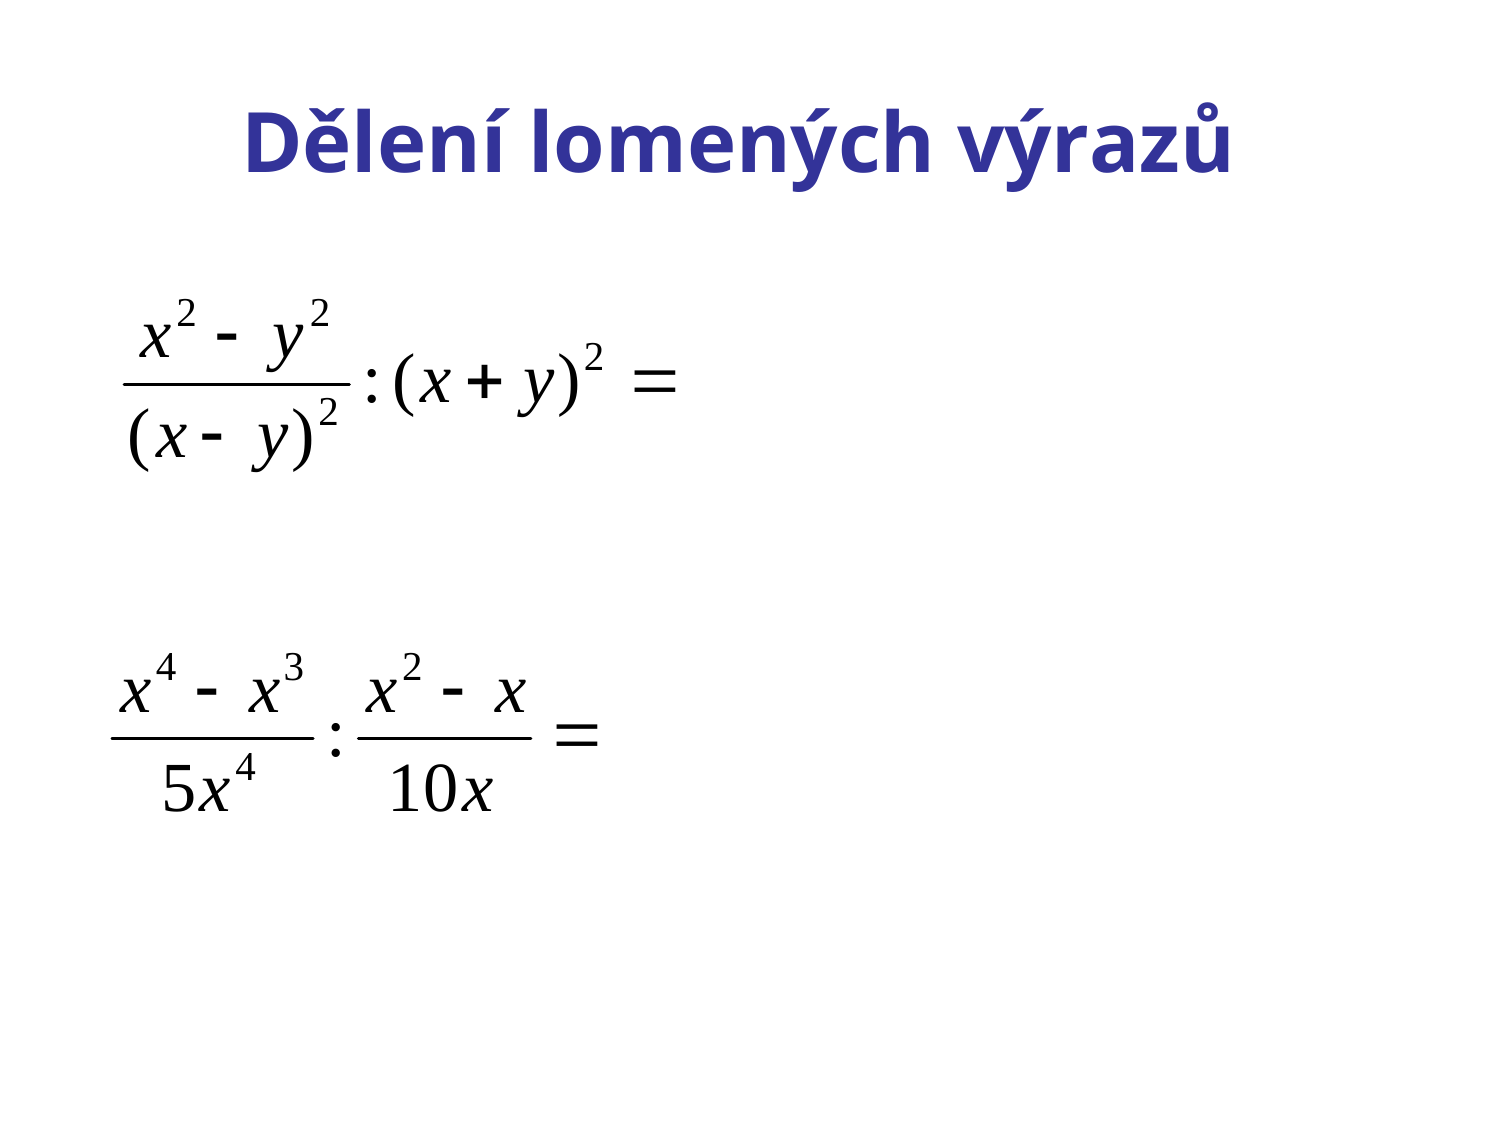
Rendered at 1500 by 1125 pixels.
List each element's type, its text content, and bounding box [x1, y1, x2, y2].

title Dělení lomených výrazů [75, 45, 1426, 233]
chart [112, 278, 681, 485]
chart [100, 633, 599, 827]
